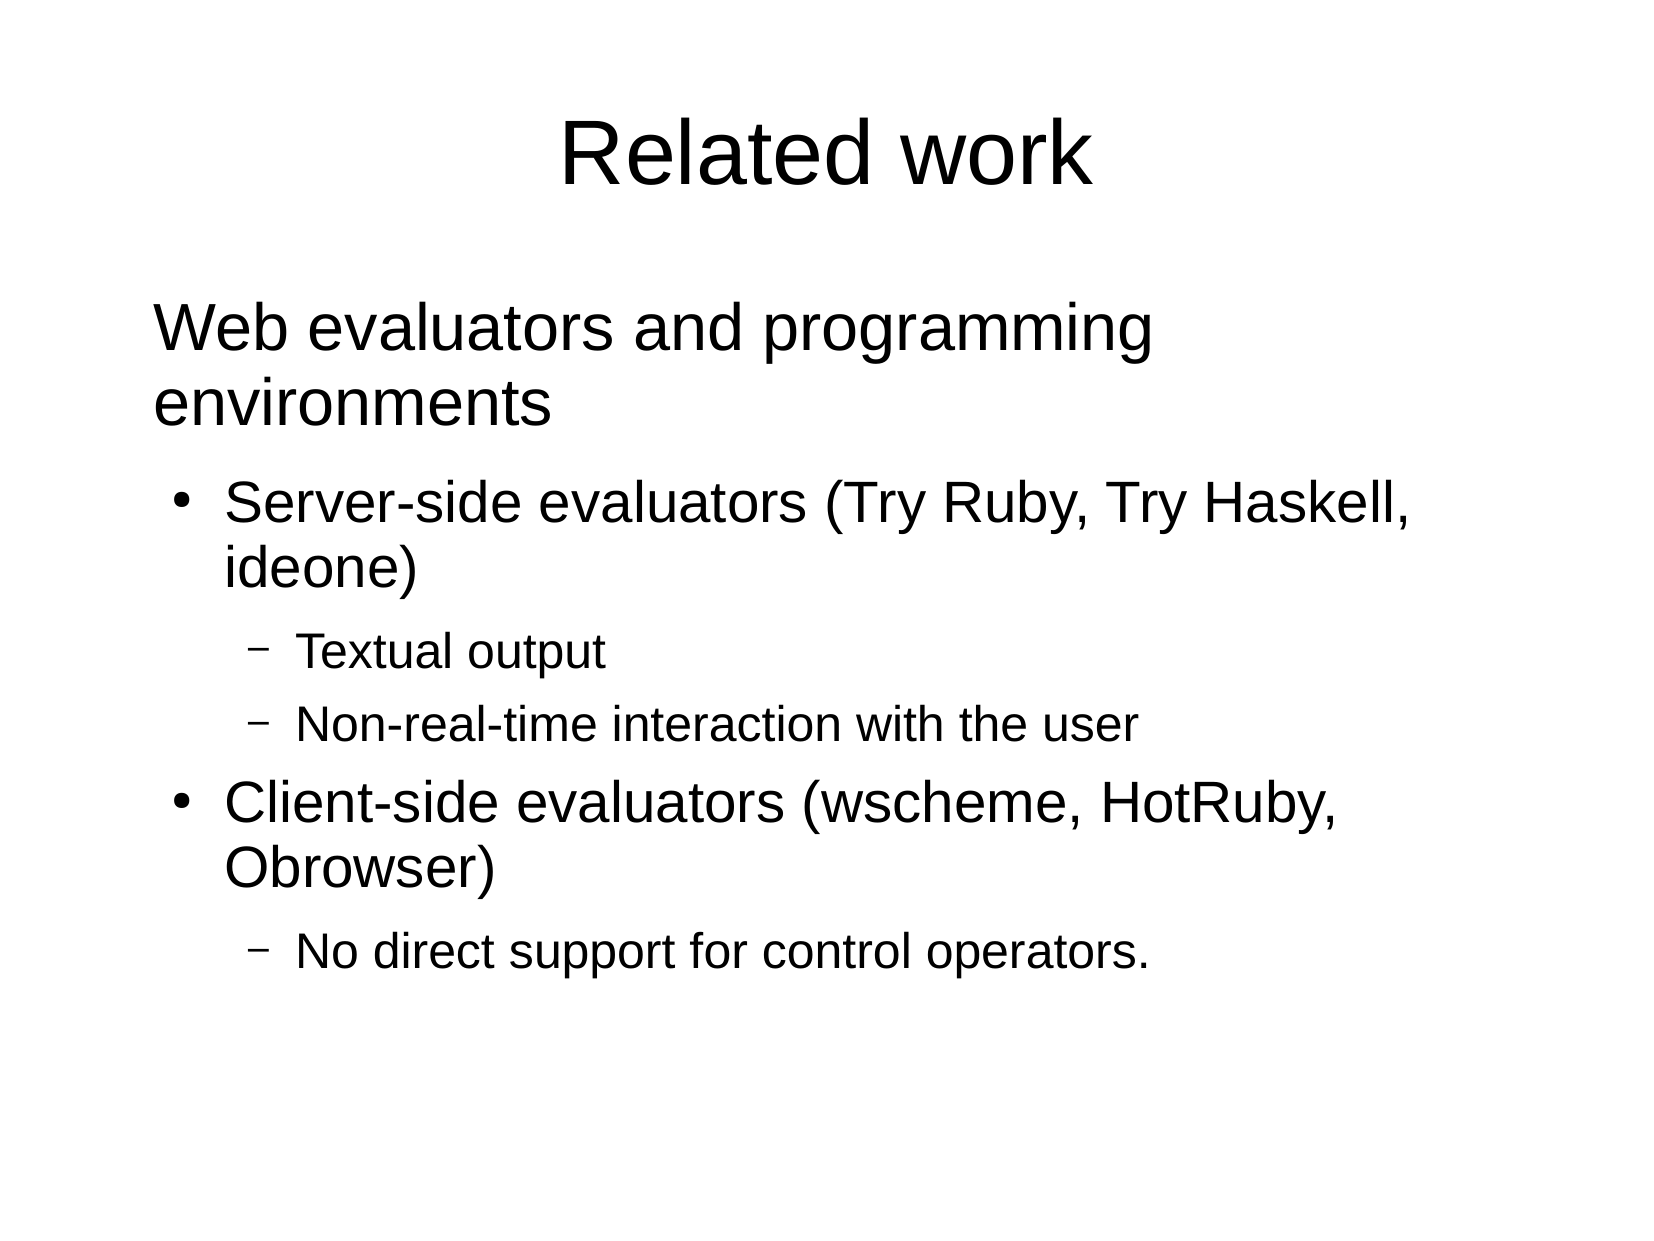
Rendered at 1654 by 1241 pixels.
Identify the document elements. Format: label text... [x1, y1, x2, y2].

title Related work [82, 56, 1571, 250]
list Web evaluators and programming environments Server-side evaluators (Try Ruby, Try Haskell, ideone) Textual output Non-real-time interaction with the user Client-side evaluators (wscheme, HotRuby, Obrowser) No direct support for control operators. [82, 290, 1571, 1109]
